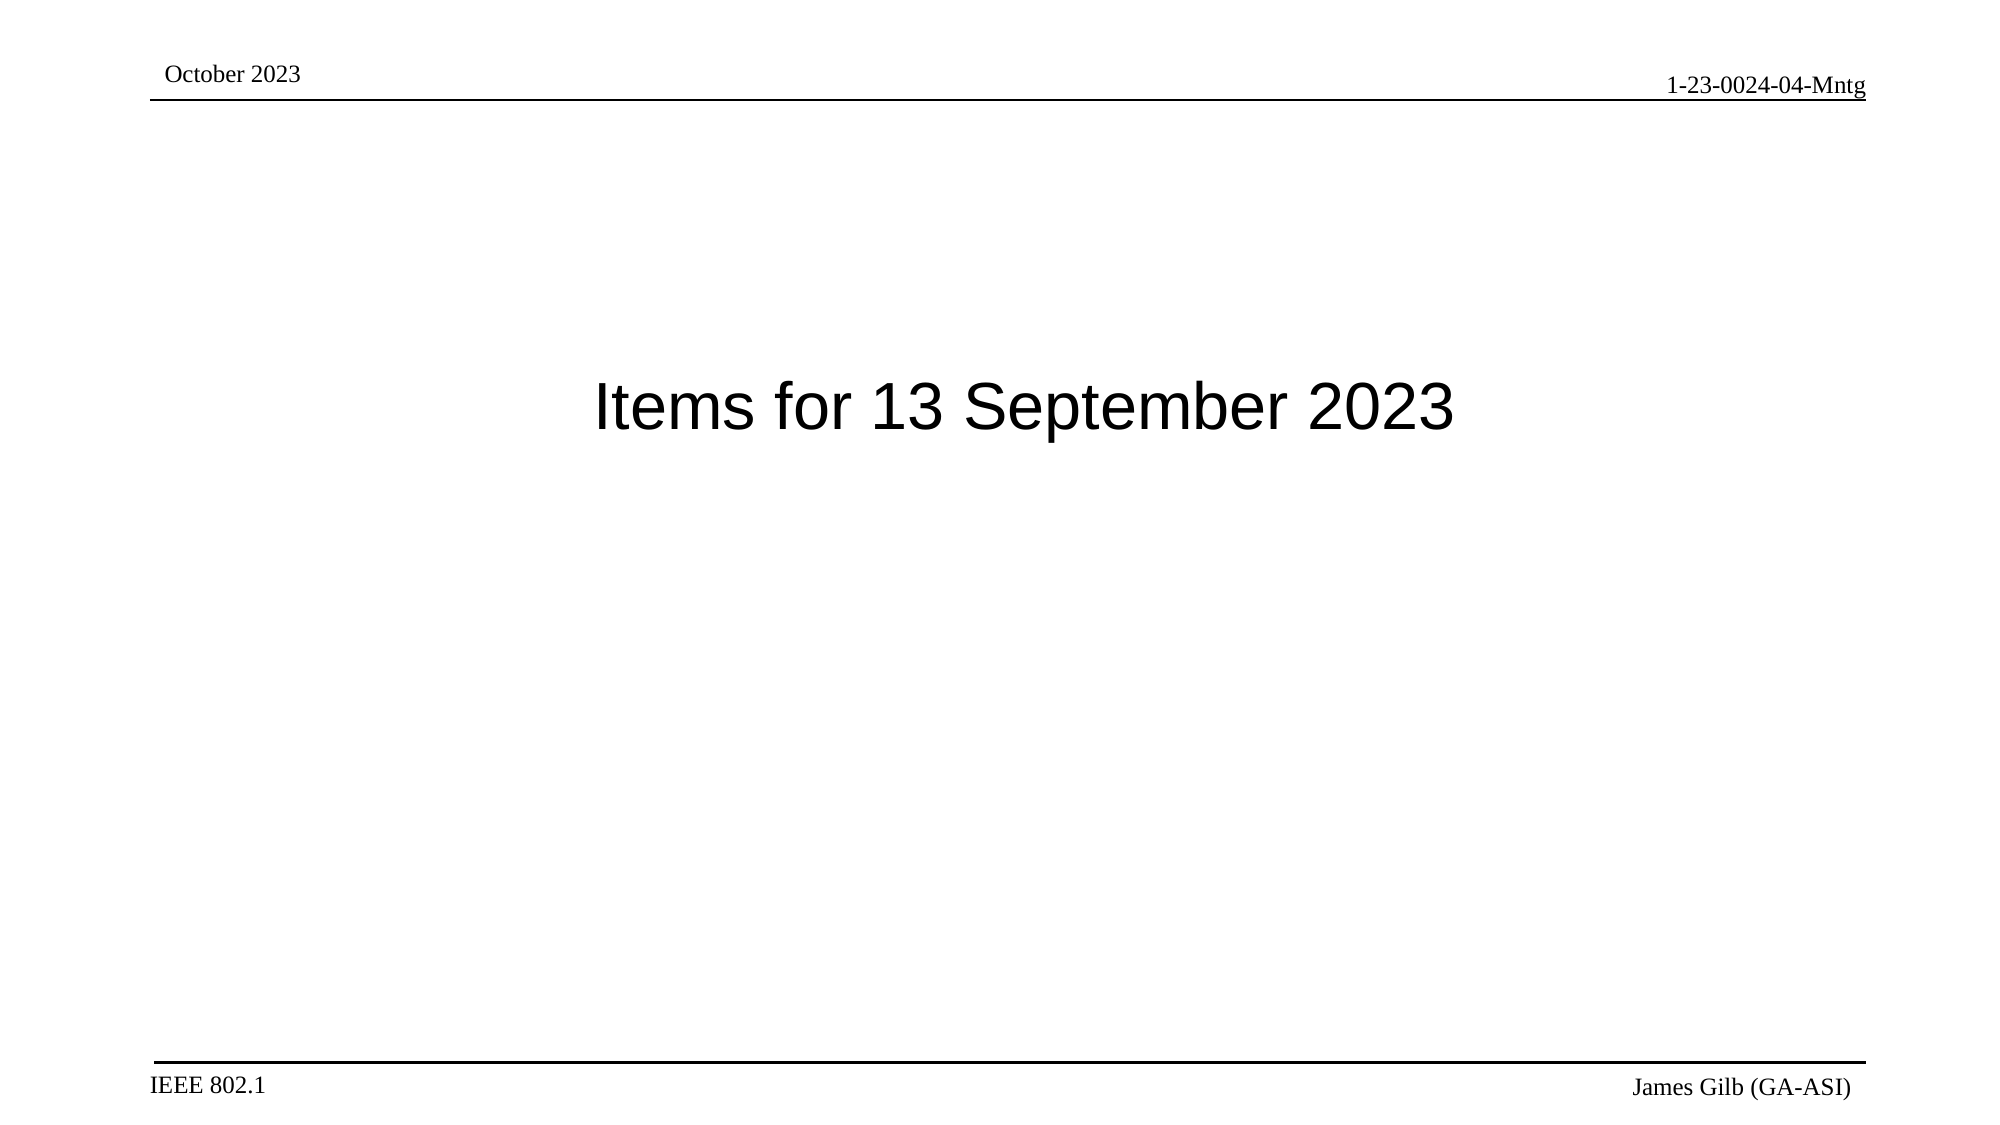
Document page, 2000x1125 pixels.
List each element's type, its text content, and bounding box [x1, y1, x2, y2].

subtitle Items for 13 September 2023 [149, 112, 1900, 693]
